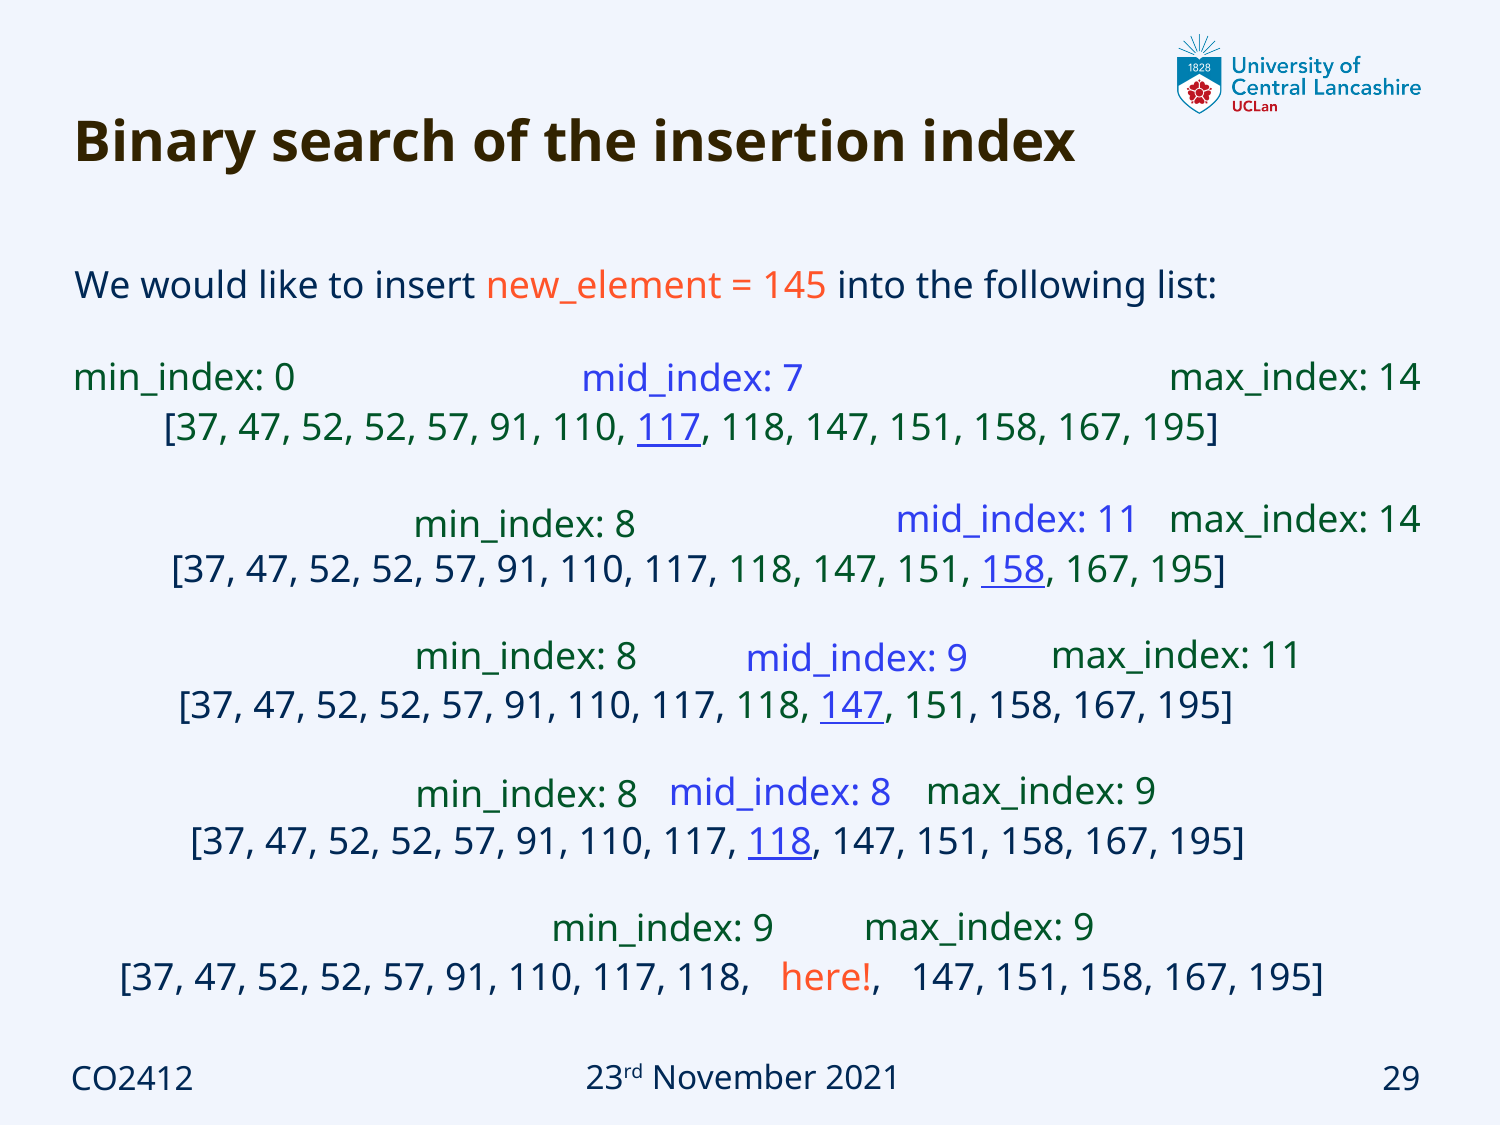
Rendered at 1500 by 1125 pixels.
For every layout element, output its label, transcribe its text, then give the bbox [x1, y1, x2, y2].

text_box min_index: 8 [397, 762, 657, 823]
text_box min_index: 0 [54, 345, 314, 406]
text_box min_index: 8 [396, 625, 656, 685]
text_box [37, 47, 52, 52, 57, 91, 110, 117, 118, 147, 151, 158, 167, 195] [156, 537, 1280, 598]
text_box max_index: 9 [837, 895, 1122, 956]
text_box max_index: 14 [1153, 346, 1438, 406]
text_box min_index: 9 [532, 896, 793, 957]
title Binary search of the insertion index [58, 54, 1500, 224]
text_box mid_index: 7 [550, 346, 835, 406]
text_box [37, 47, 52, 52, 57, 91, 110, 117, 118, 147, 151, 158, 167, 195] [175, 809, 1273, 870]
text_box max_index: 14 [1160, 487, 1438, 548]
text_box [37, 47, 52, 52, 57, 91, 110, 117, 118, here!, 147, 151, 158, 167, 195] [104, 945, 1393, 1007]
text_box [37, 47, 52, 52, 57, 91, 110, 117, 118, 147, 151, 158, 167, 195] [163, 673, 1261, 734]
picture [1177, 34, 1421, 54]
text_box mid_index: 8 [638, 760, 923, 821]
text_box max_index: 9 [899, 759, 1184, 820]
text_box We would like to insert new_element = 145 into the following list: [59, 245, 1435, 314]
text_box mid_index: 11 [875, 487, 1160, 548]
text_box mid_index: 9 [714, 626, 1000, 687]
text_box min_index: 8 [395, 492, 655, 552]
text_box max_index: 11 [1034, 623, 1320, 684]
text_box [37, 47, 52, 52, 57, 91, 110, 117, 118, 147, 151, 158, 167, 195] [148, 395, 1286, 456]
